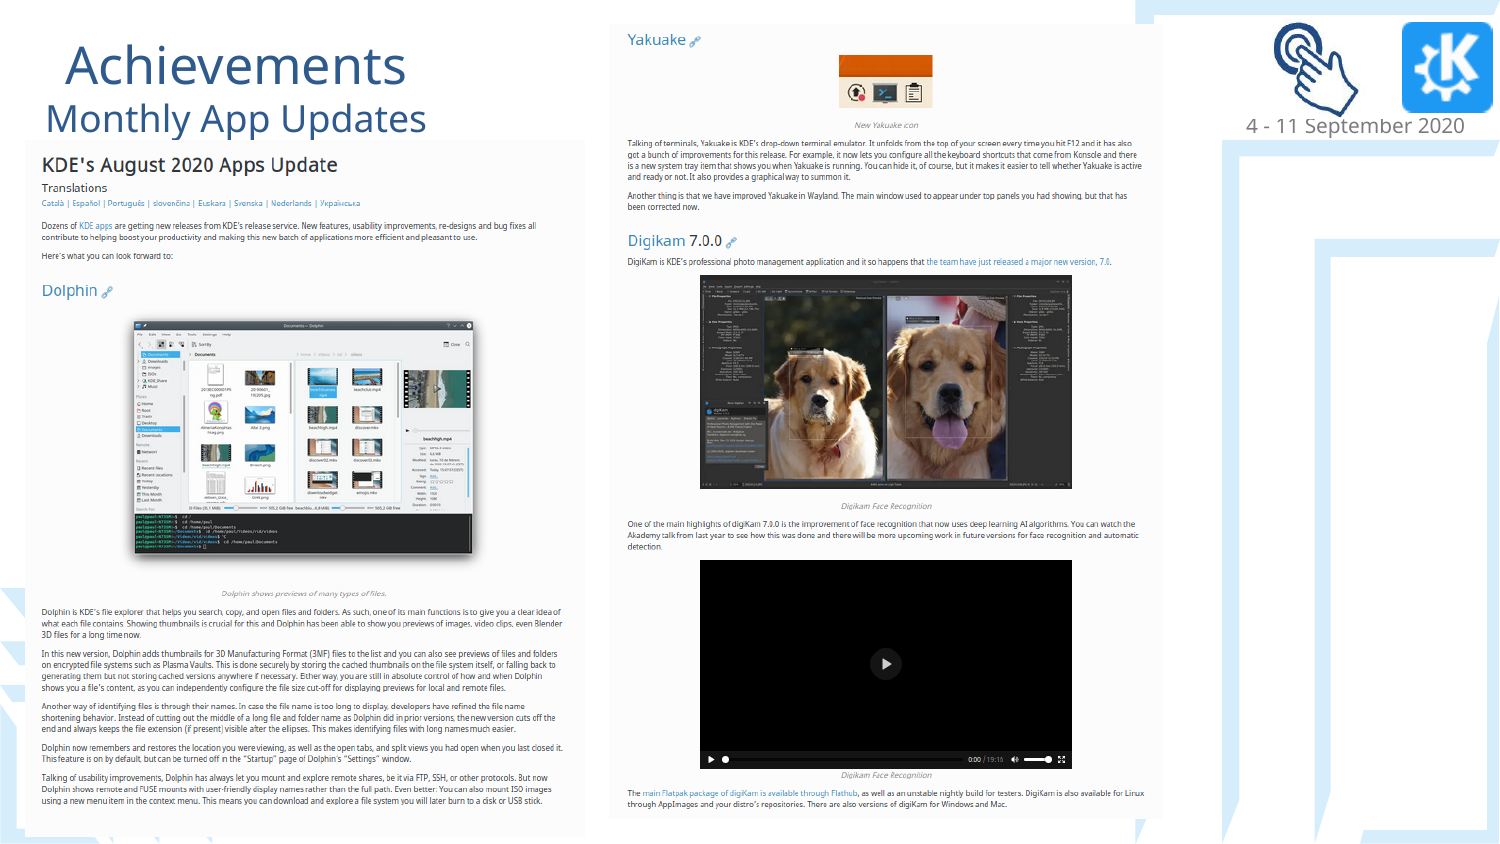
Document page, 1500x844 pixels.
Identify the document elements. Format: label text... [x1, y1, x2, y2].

picture [609, 24, 1162, 819]
picture [1402, 22, 1493, 113]
picture [25, 140, 585, 837]
title Achievements Monthly App Updates [17, 6, 456, 167]
picture [1242, 19, 1390, 119]
